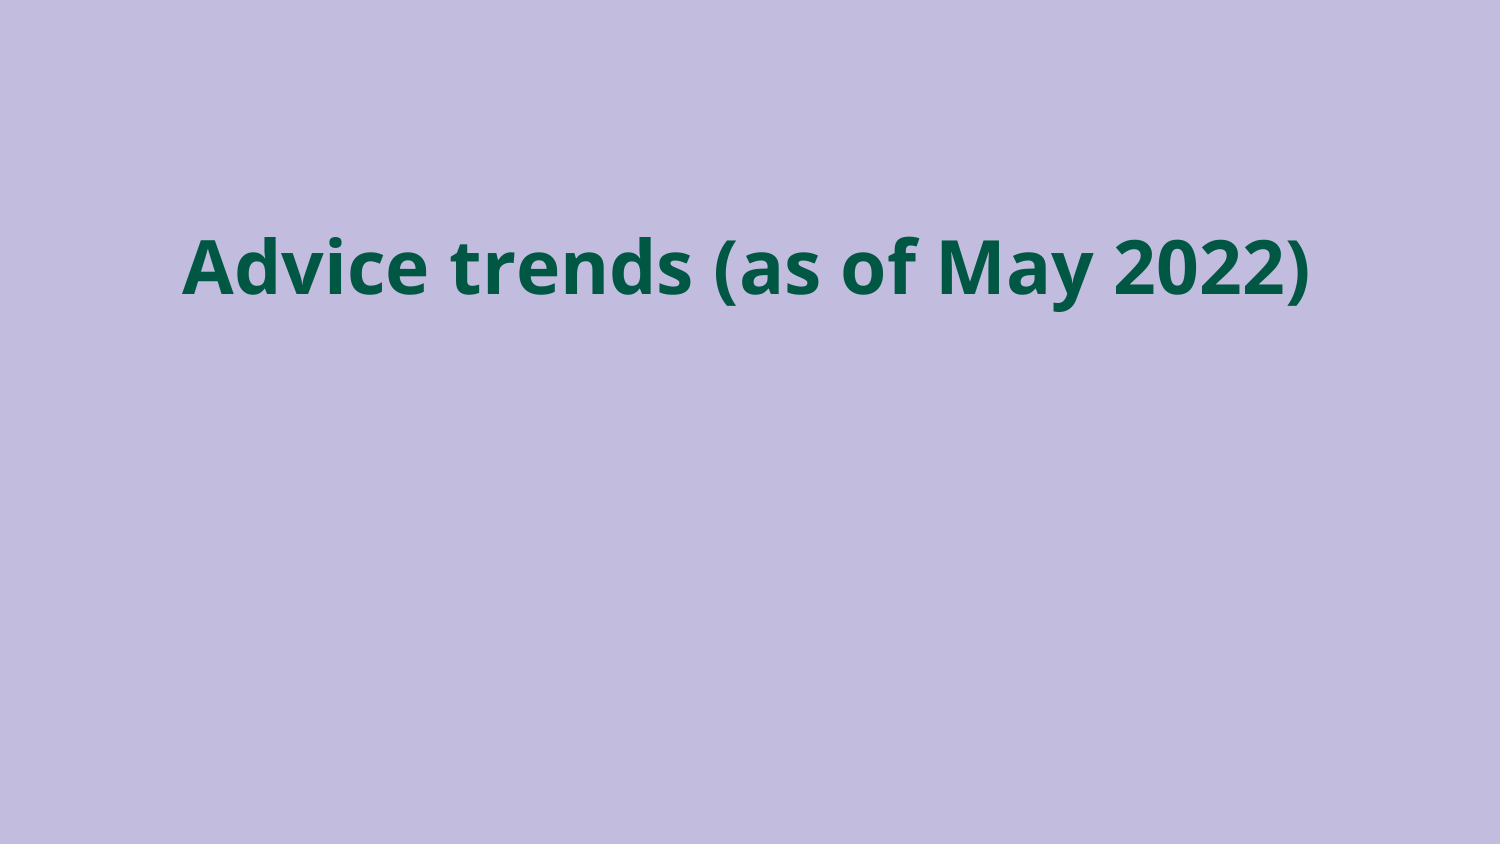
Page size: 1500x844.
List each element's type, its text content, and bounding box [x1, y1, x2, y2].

list Advice trends (as of May 2022) [98, 204, 1396, 765]
